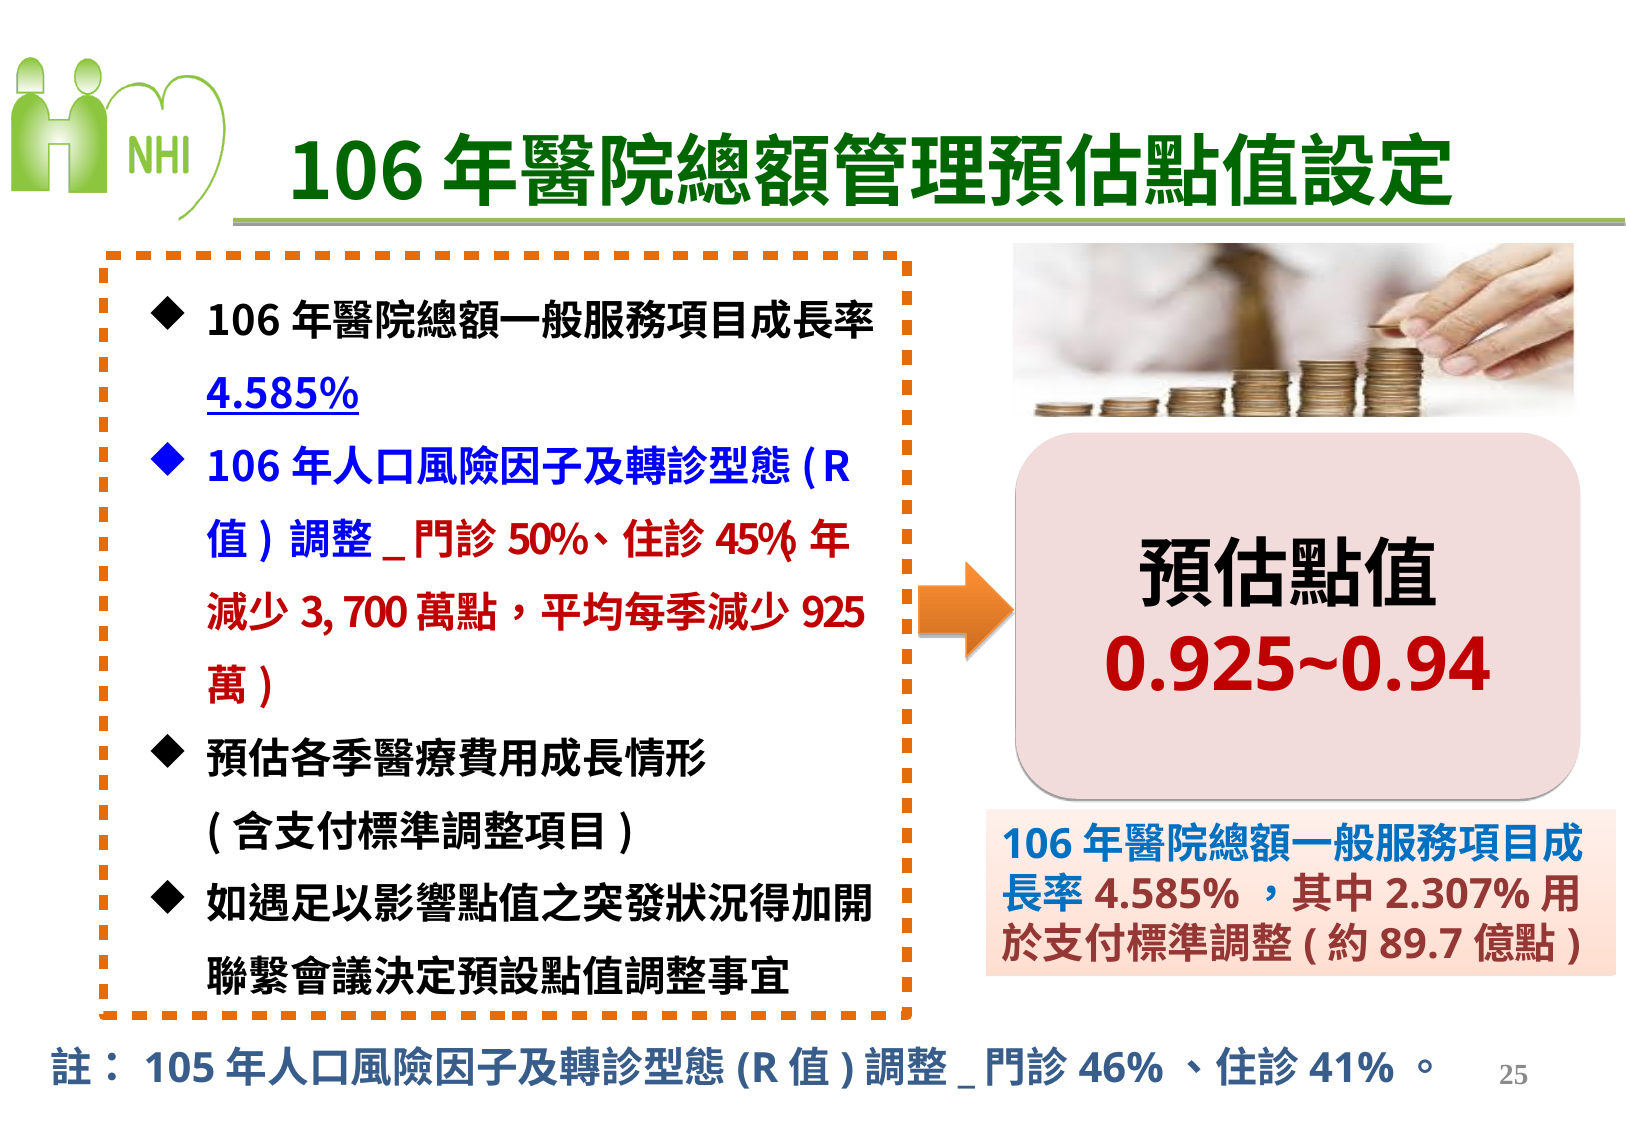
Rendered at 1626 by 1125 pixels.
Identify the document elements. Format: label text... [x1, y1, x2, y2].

picture [1013, 243, 1578, 417]
text_box 預估點值0.925~0.94 [1015, 432, 1581, 799]
slide_number <編號> [1164, 1042, 1544, 1103]
picture [0, 42, 233, 233]
text_box 註：105年人口風險因子及轉診型態(R值)調整_門診46%、住診41%。 [35, 1033, 1515, 1099]
text_box 106年醫院總額一般服務項目成長率4.585%，其中2.307%用於支付標準調整(約89.7億點) [986, 809, 1616, 975]
list 106年醫院總額一般服務項目成長率4.585% 106年人口風險因子及轉診型態(R值)調整_門診50%、住診45%(年減少3,700萬點，平均每季減少925萬) 預估各季醫療費用成長情形 (含支付標準調整項目) 如遇足以影響點值之突發狀況得加開聯繫會議決定預設點值調整事宜 [103, 255, 907, 1016]
text_box [918, 562, 1014, 657]
title 106年醫院總額管理預估點值設定 [186, 80, 1557, 256]
